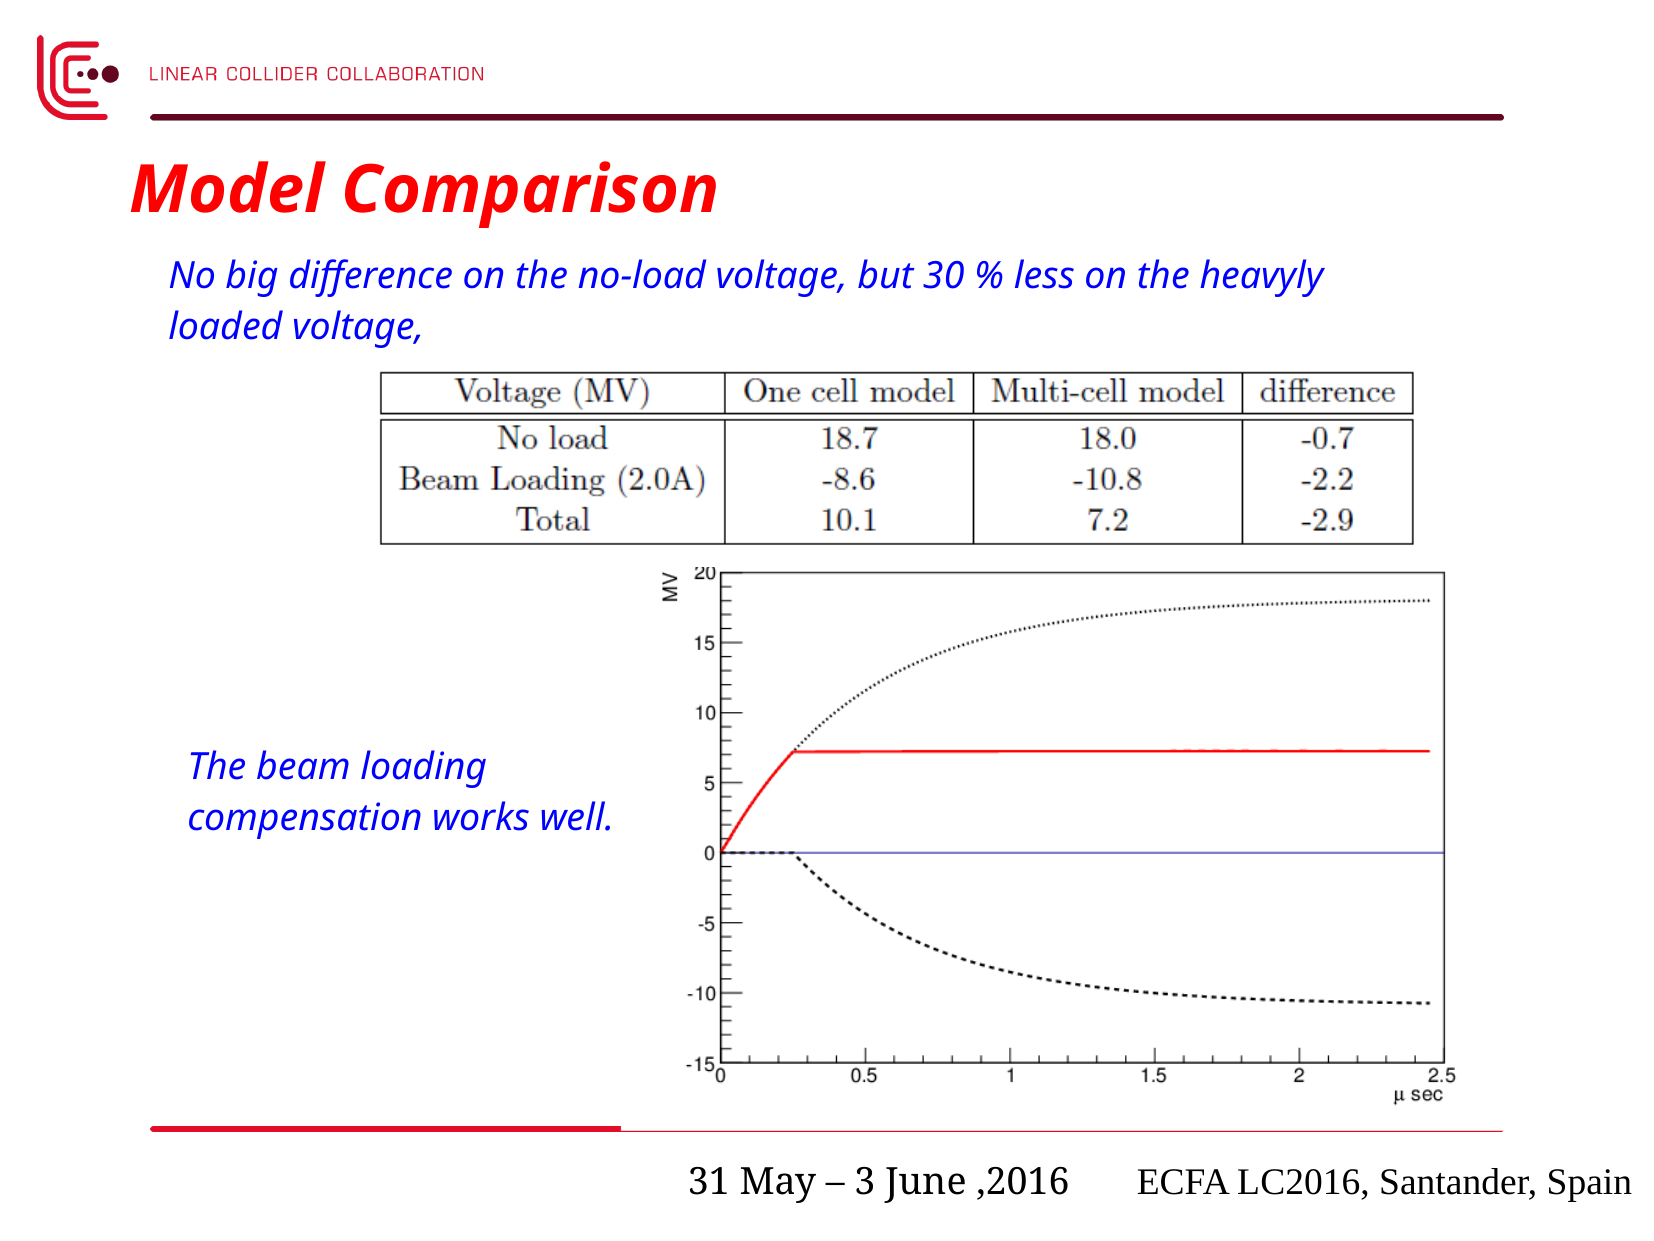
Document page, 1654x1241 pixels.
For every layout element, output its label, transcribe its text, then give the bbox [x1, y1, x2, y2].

picture [150, 290, 1577, 1241]
text_box No big difference on the no-load voltage, but 30 % less on the heavyly loaded voltage, [153, 240, 1399, 356]
text_box The beam loading compensation works well. [172, 732, 674, 1040]
picture [37, 35, 483, 120]
title Model Comparison [129, 82, 1619, 290]
